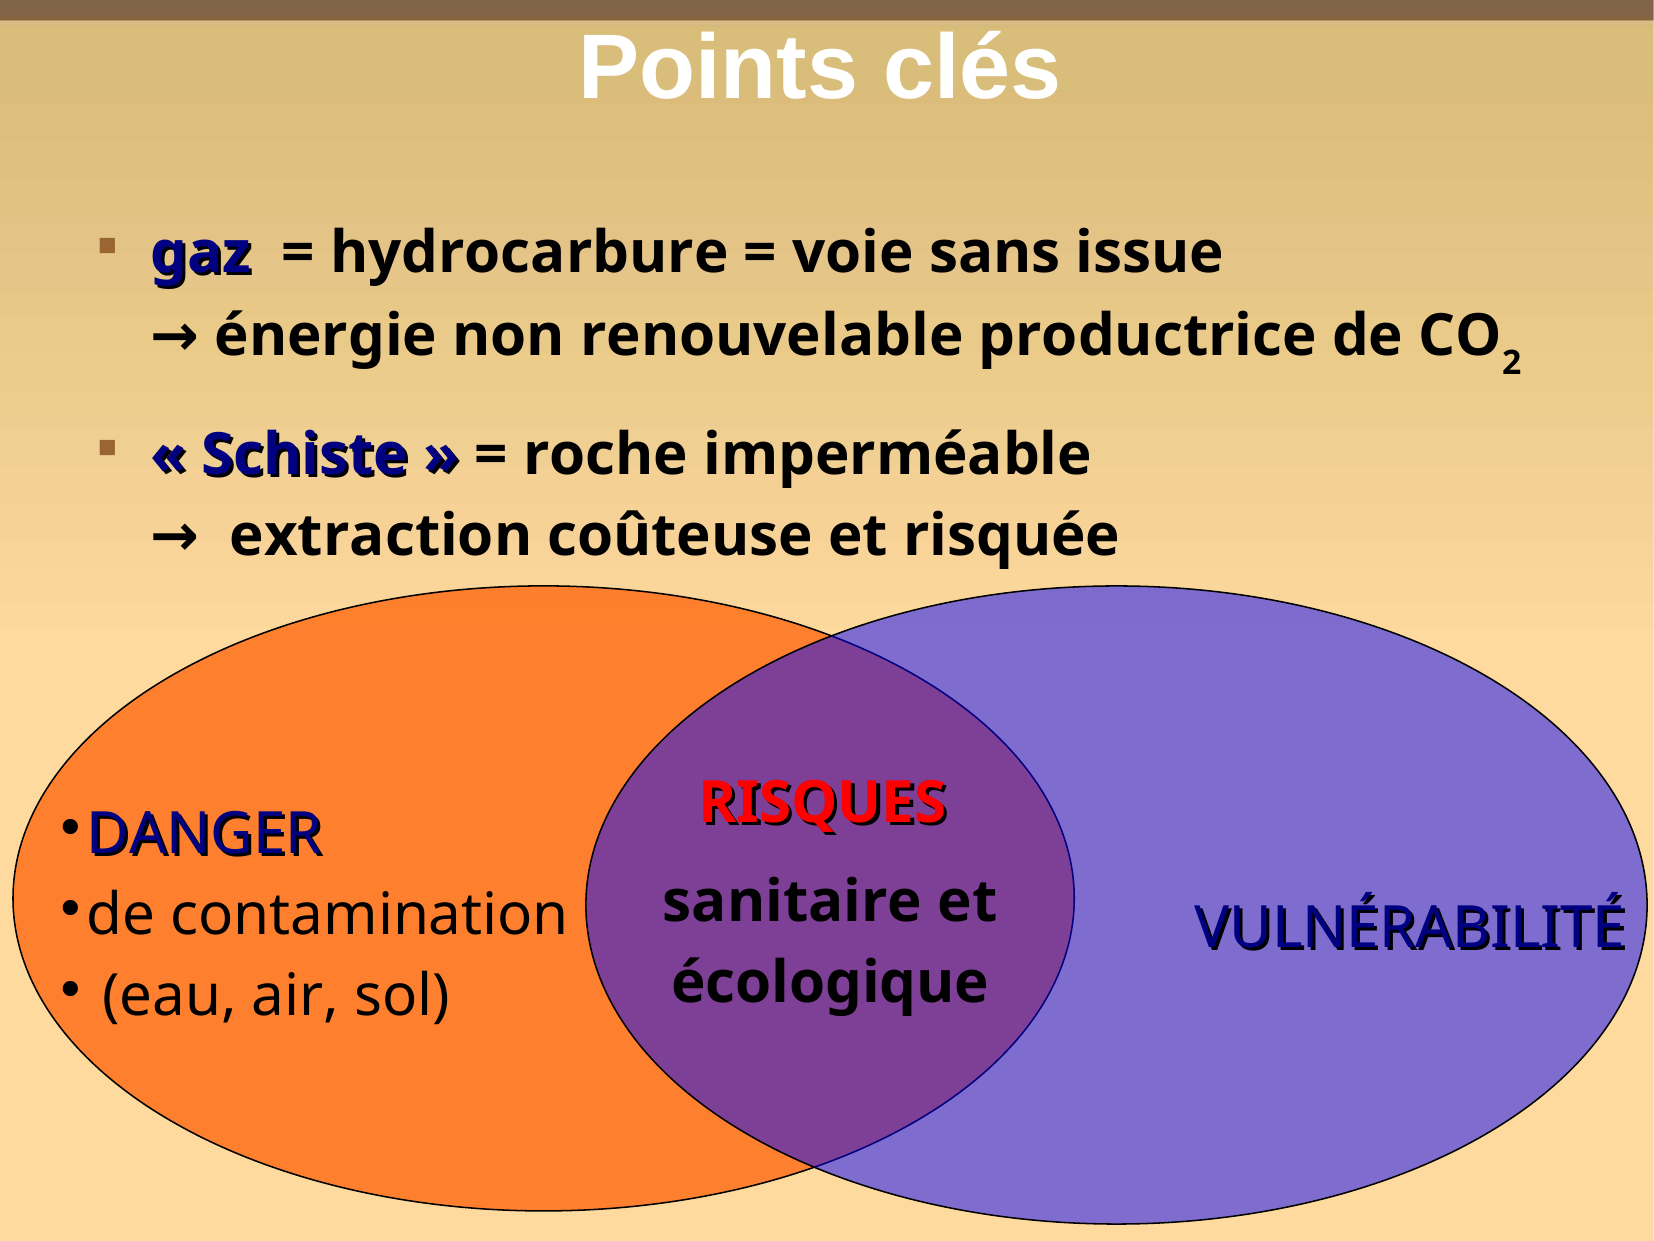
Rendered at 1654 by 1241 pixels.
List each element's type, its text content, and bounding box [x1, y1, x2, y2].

text_box [55, 585, 1648, 954]
title Points clés [76, 0, 1565, 130]
text_box RISQUES sanitaire et écologique [585, 753, 1075, 1140]
text_box VULNÉRABILITÉ [1061, 870, 1641, 967]
text_box DANGER de contamination (eau, air, sol) [45, 776, 619, 1035]
text_box [12, 791, 45, 1006]
text_box gaz = hydrocarbure = voie sans issue → énergie non renouvelable productrice de CO2 « Schiste » = roche imperméable → extraction coûteuse et risquée [65, 195, 1598, 571]
text_box [66, 967, 1637, 1225]
picture [0, 0, 1654, 1241]
